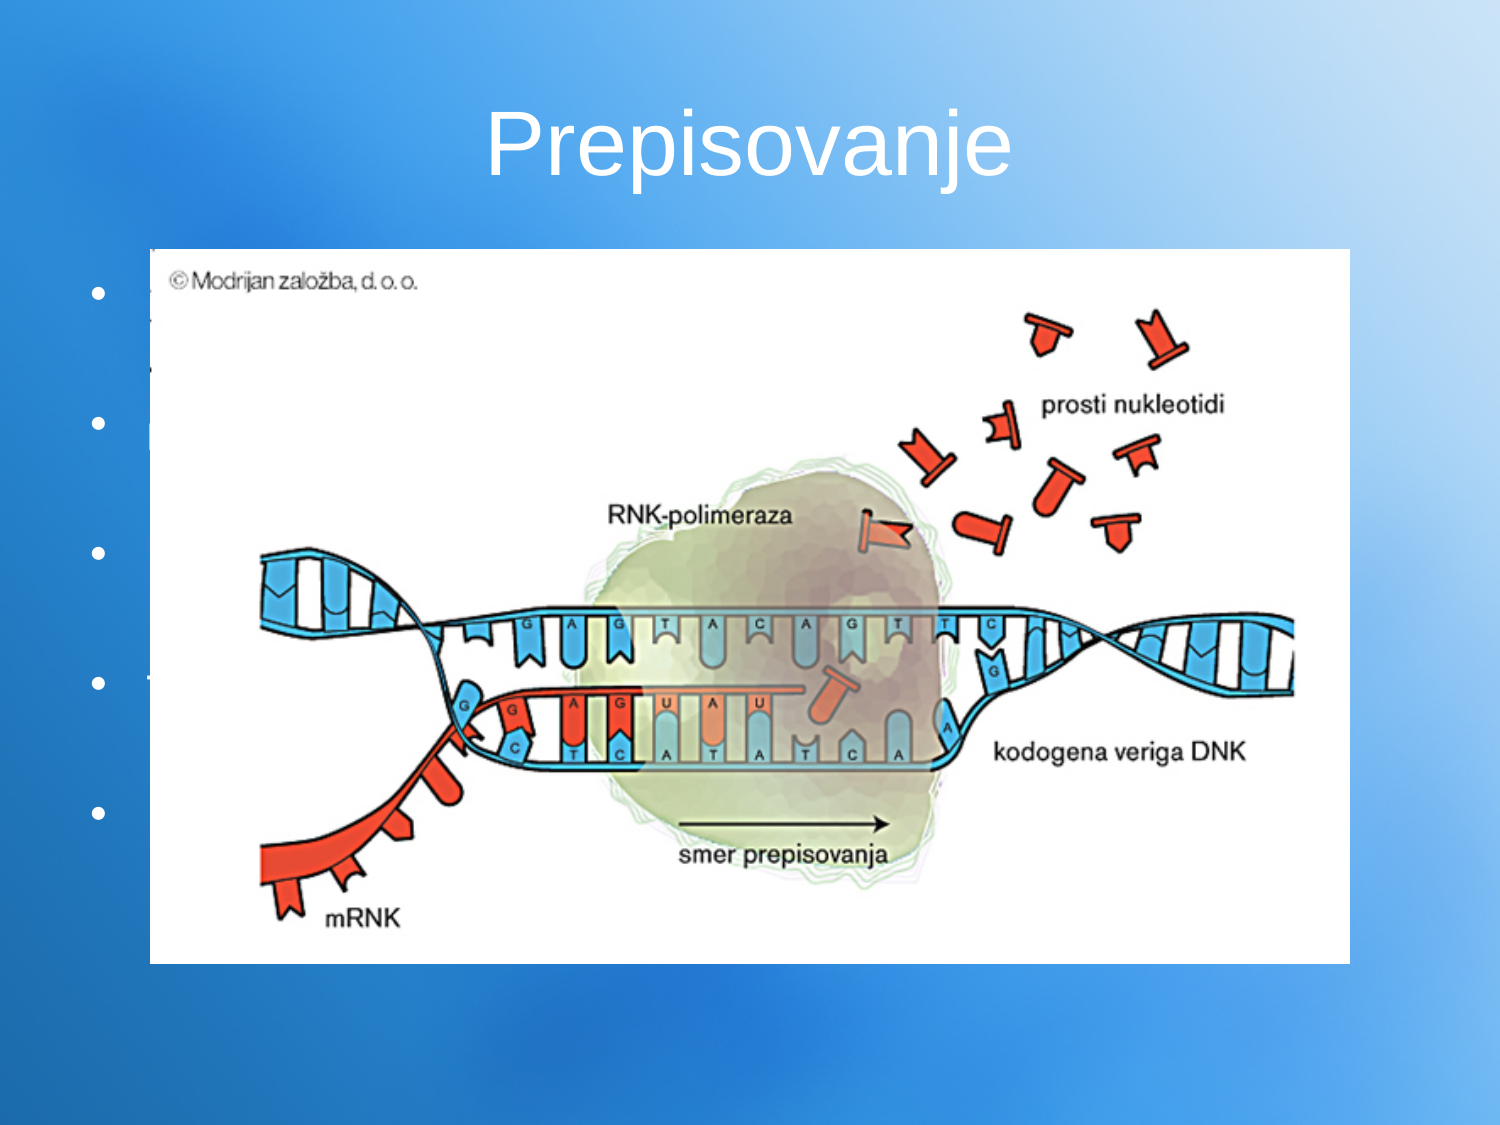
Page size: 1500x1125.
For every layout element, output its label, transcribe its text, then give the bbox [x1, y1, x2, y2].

title Prepisovanje [75, 45, 1425, 233]
picture [0, 0, 1500, 1125]
list Navodila za nastanek beljakovin iz DNK v ribosom mRNK Komplementarni nukleotidi Timin zamenja uracil RNK-polimeraza [75, 262, 1425, 1005]
